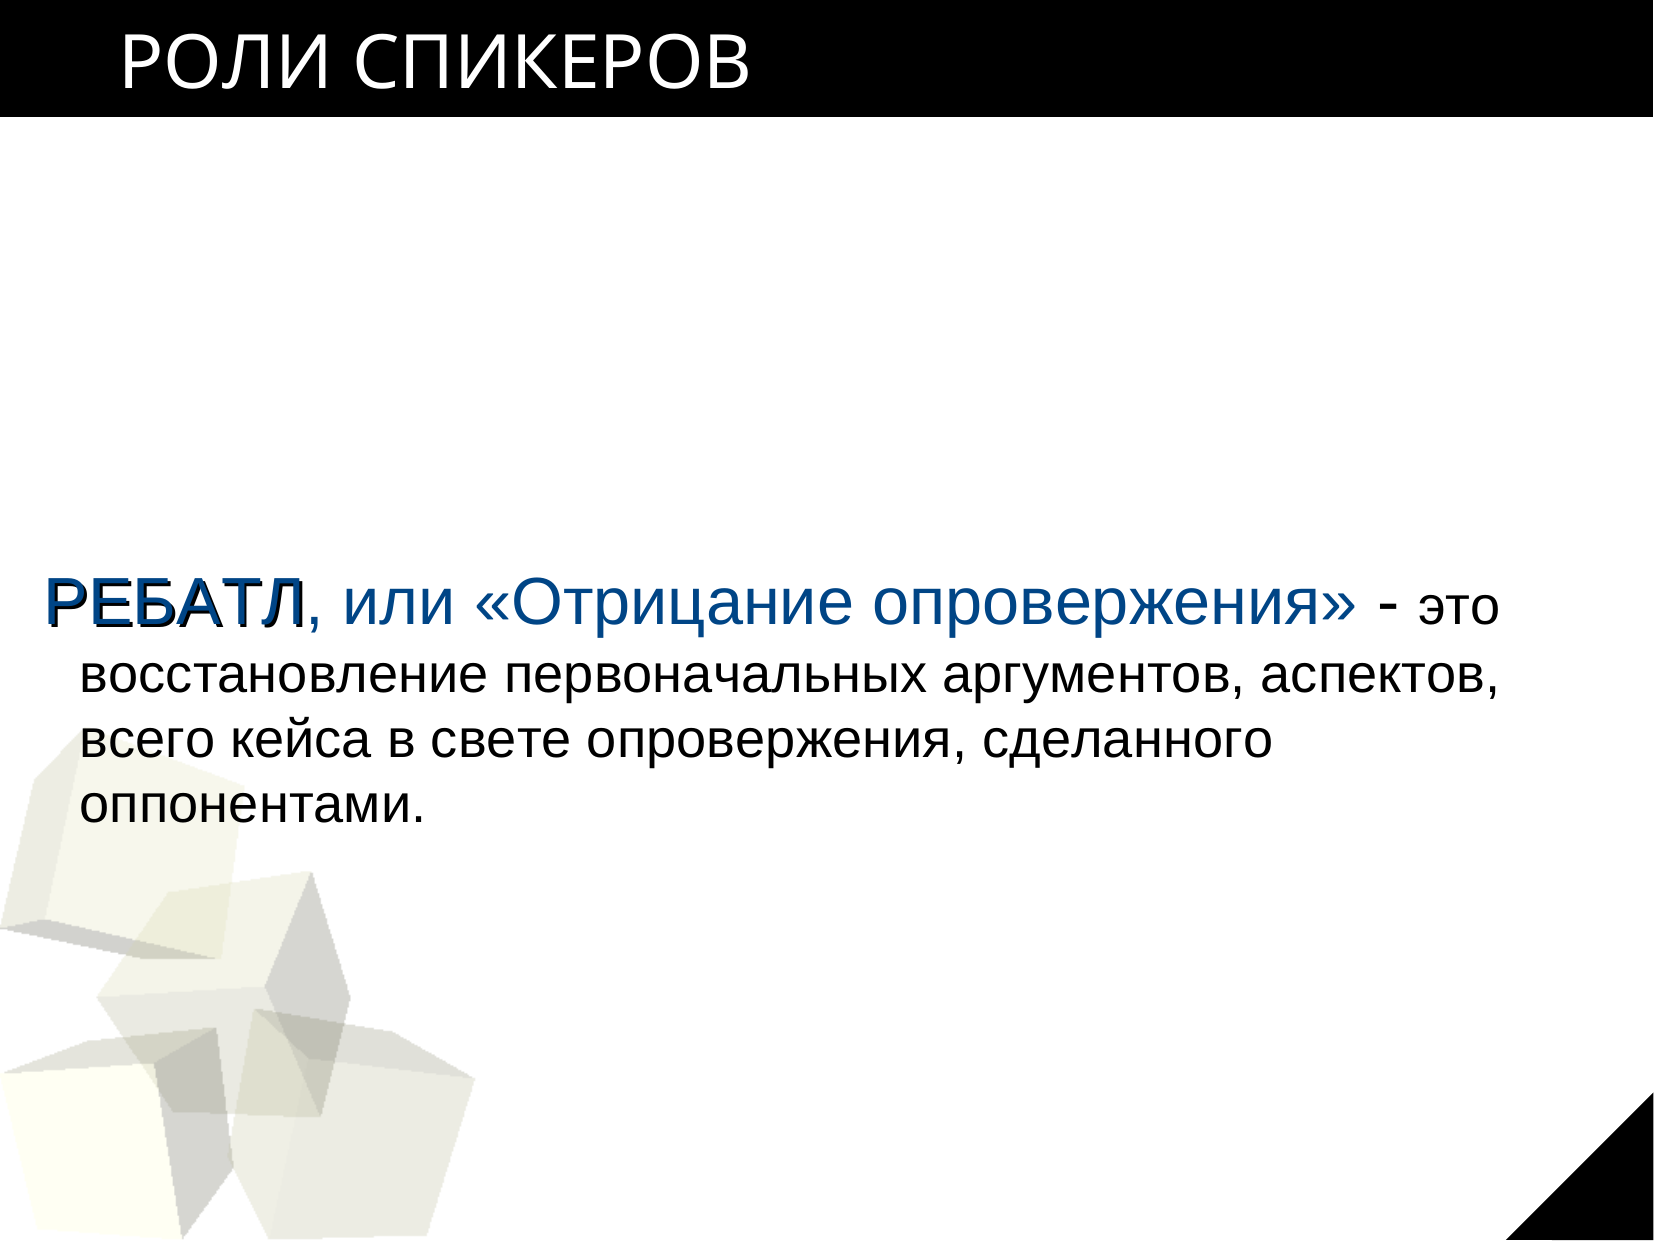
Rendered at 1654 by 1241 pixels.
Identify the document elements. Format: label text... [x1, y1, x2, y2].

title РОЛИ СПИКЕРОВ [118, 6, 1595, 112]
subtitle РЕБАТЛ, или «Отрицание опровержения» - это восстановление первоначальных аргументов, аспектов, всего кейса в свете опровержения, сделанного оппонентами. [44, 184, 1611, 1207]
